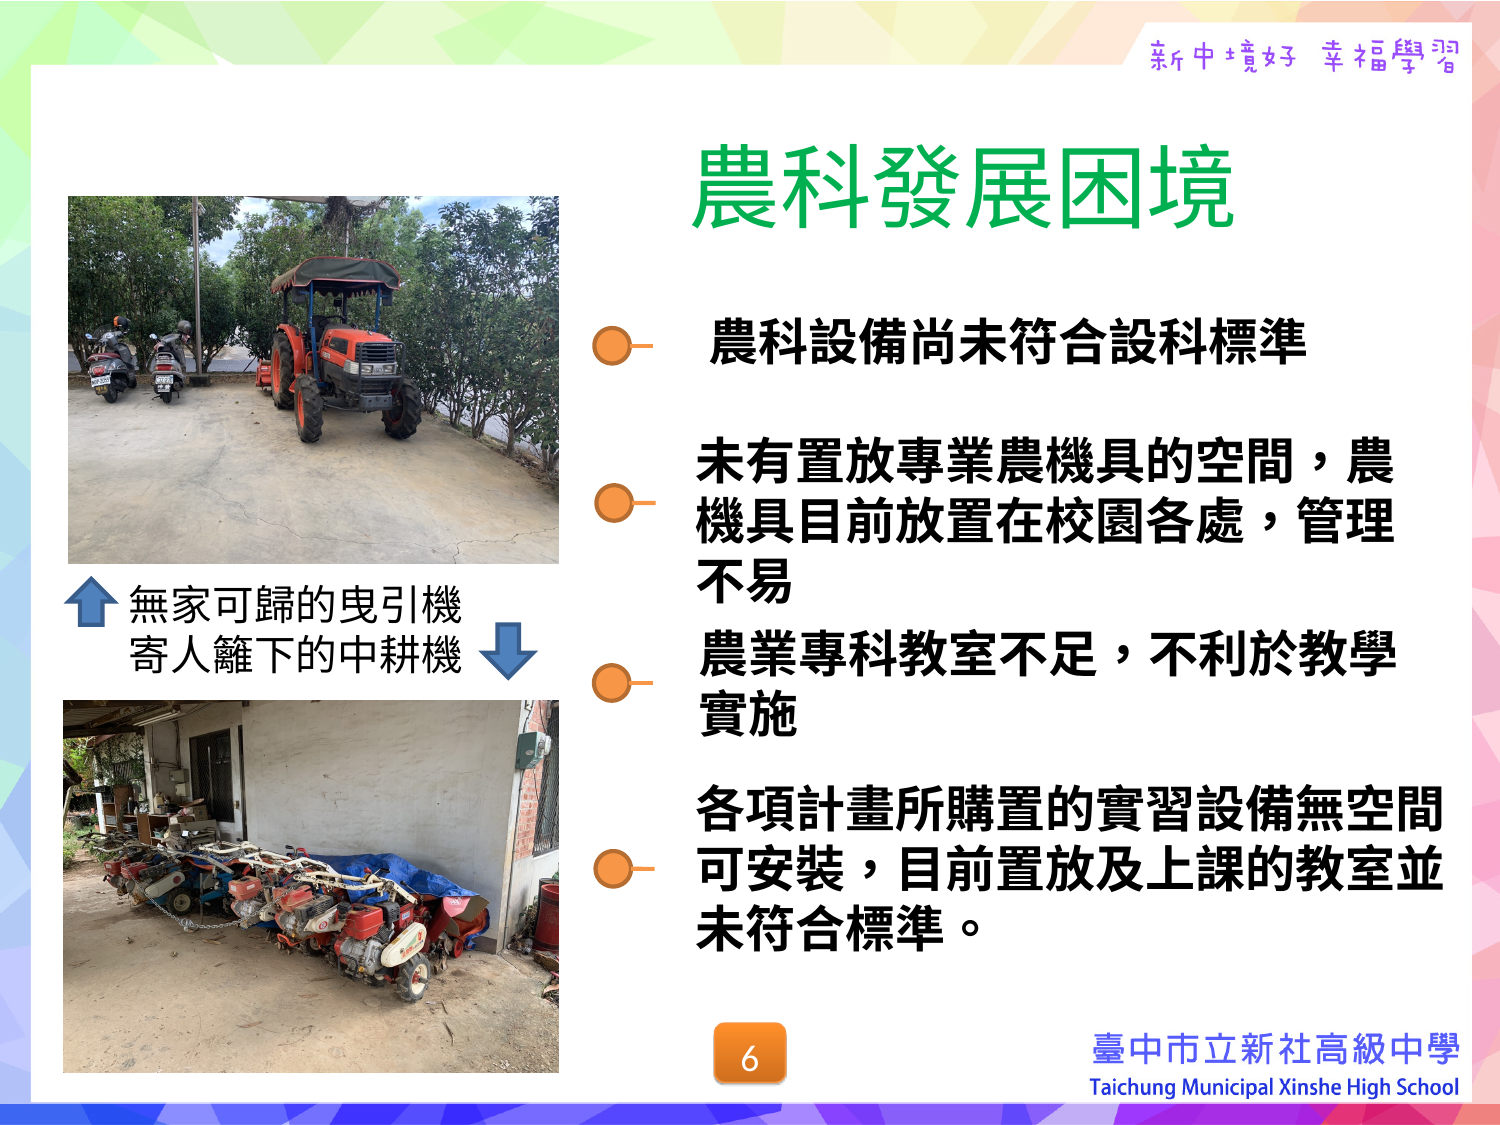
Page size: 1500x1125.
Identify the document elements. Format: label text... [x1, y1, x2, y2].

text_box [594, 328, 630, 364]
text_box 農科設備尚未符合設科標準 [693, 302, 1365, 379]
text_box [596, 485, 632, 521]
text_box [68, 578, 114, 625]
text_box 6 [714, 1023, 786, 1083]
text_box [594, 665, 630, 701]
picture [68, 196, 559, 564]
text_box 各項計畫所購置的實習設備無空間 可安裝，目前置放及上課的教室並 未符合標準。 [680, 770, 1468, 968]
text_box 農業專科教室不足，不利於教學實施 [683, 615, 1440, 752]
text_box [595, 851, 631, 887]
text_box 無家可歸的曳引機 寄人籬下的中耕機 [113, 571, 609, 688]
text_box 未有置放專業農機具的空間，農機具目前放置在校園各處，管理不易 [680, 422, 1417, 620]
picture [63, 700, 559, 1073]
text_box [483, 624, 534, 678]
title 農科發展困境 [655, 118, 1272, 251]
